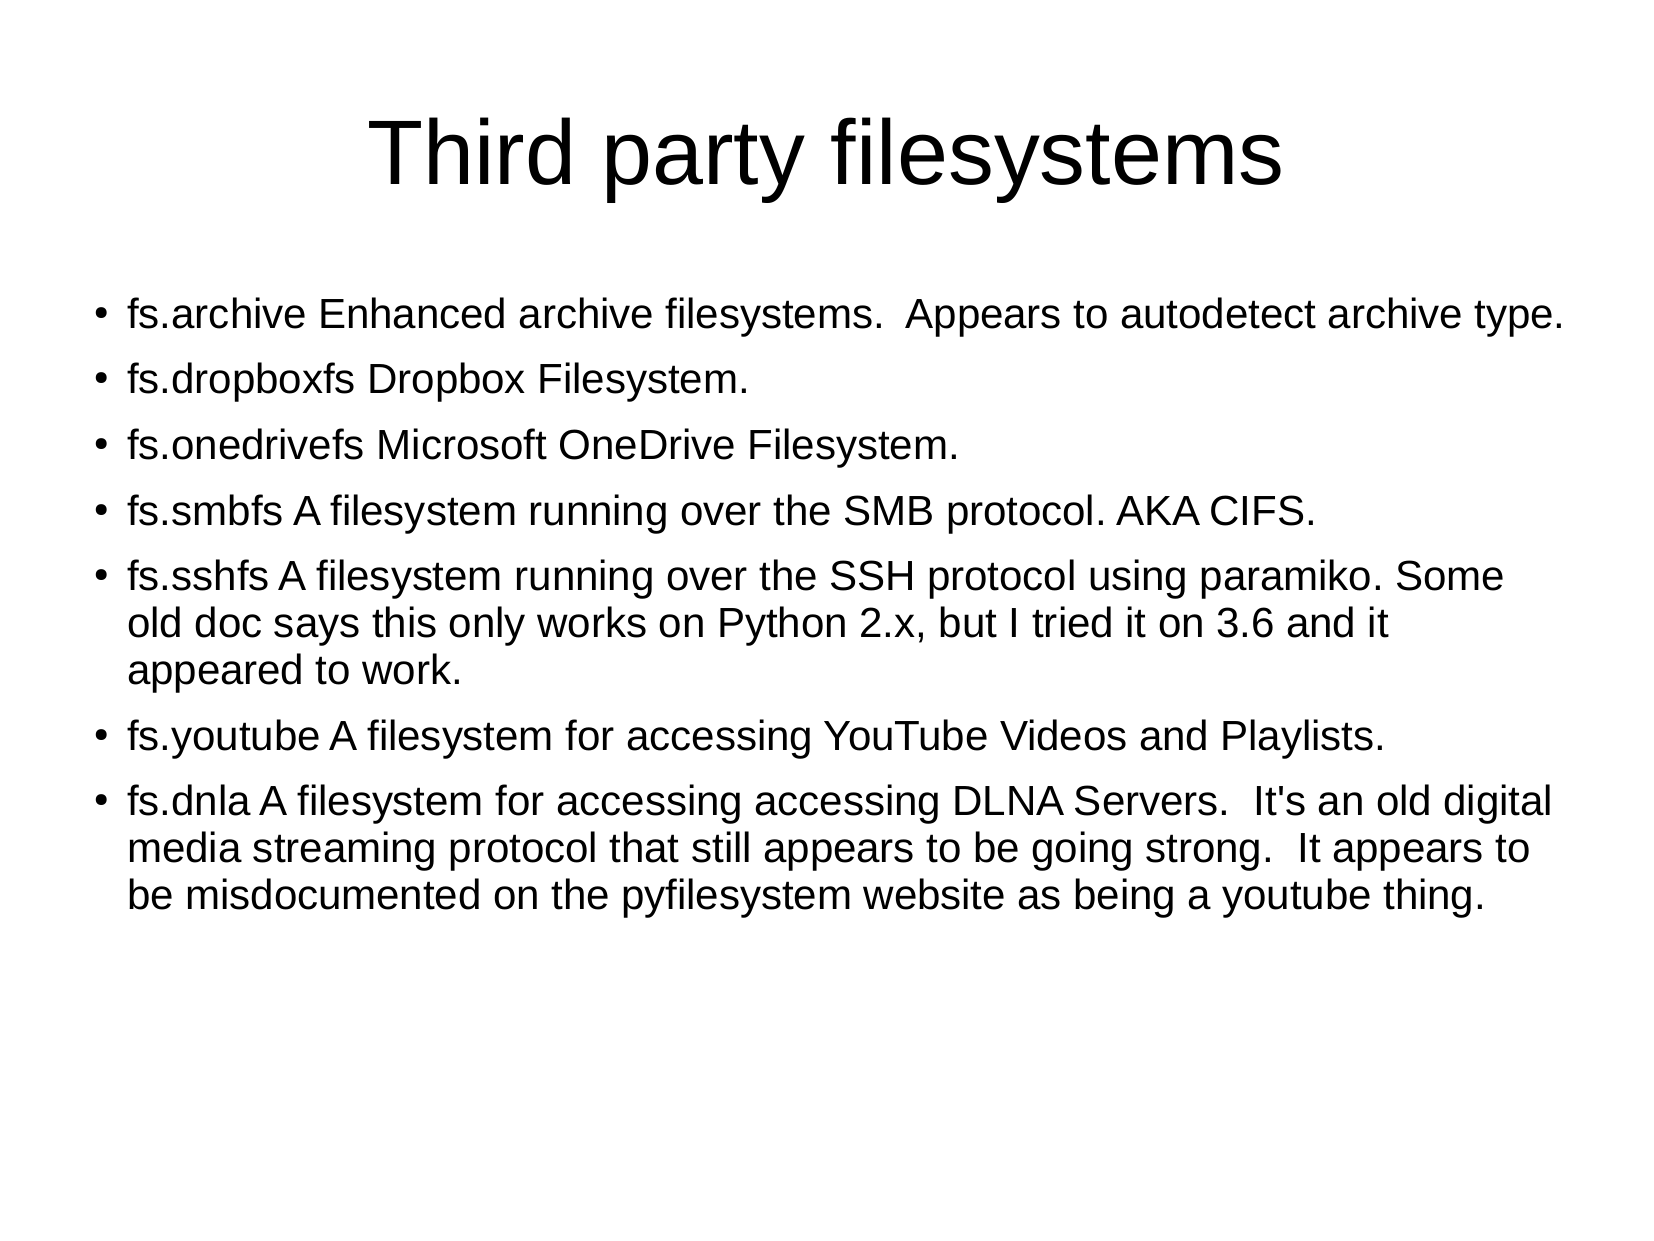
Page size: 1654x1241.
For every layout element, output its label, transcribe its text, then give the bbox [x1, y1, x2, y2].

title Third party filesystems [82, 49, 1571, 257]
list fs.archive Enhanced archive filesystems. Appears to autodetect archive type. fs.dropboxfs Dropbox Filesystem. fs.onedrivefs Microsoft OneDrive Filesystem. fs.smbfs A filesystem running over the SMB protocol. AKA CIFS. fs.sshfs A filesystem running over the SSH protocol using paramiko. Some old doc says this only works on Python 2.x, but I tried it on 3.6 and it appeared to work. fs.youtube A filesystem for accessing YouTube Videos and Playlists. fs.dnla A filesystem for accessing accessing DLNA Servers. It's an old digital media streaming protocol that still appears to be going strong. It appears to be misdocumented on the pyfilesystem website as being a youtube thing. [82, 290, 1571, 1010]
